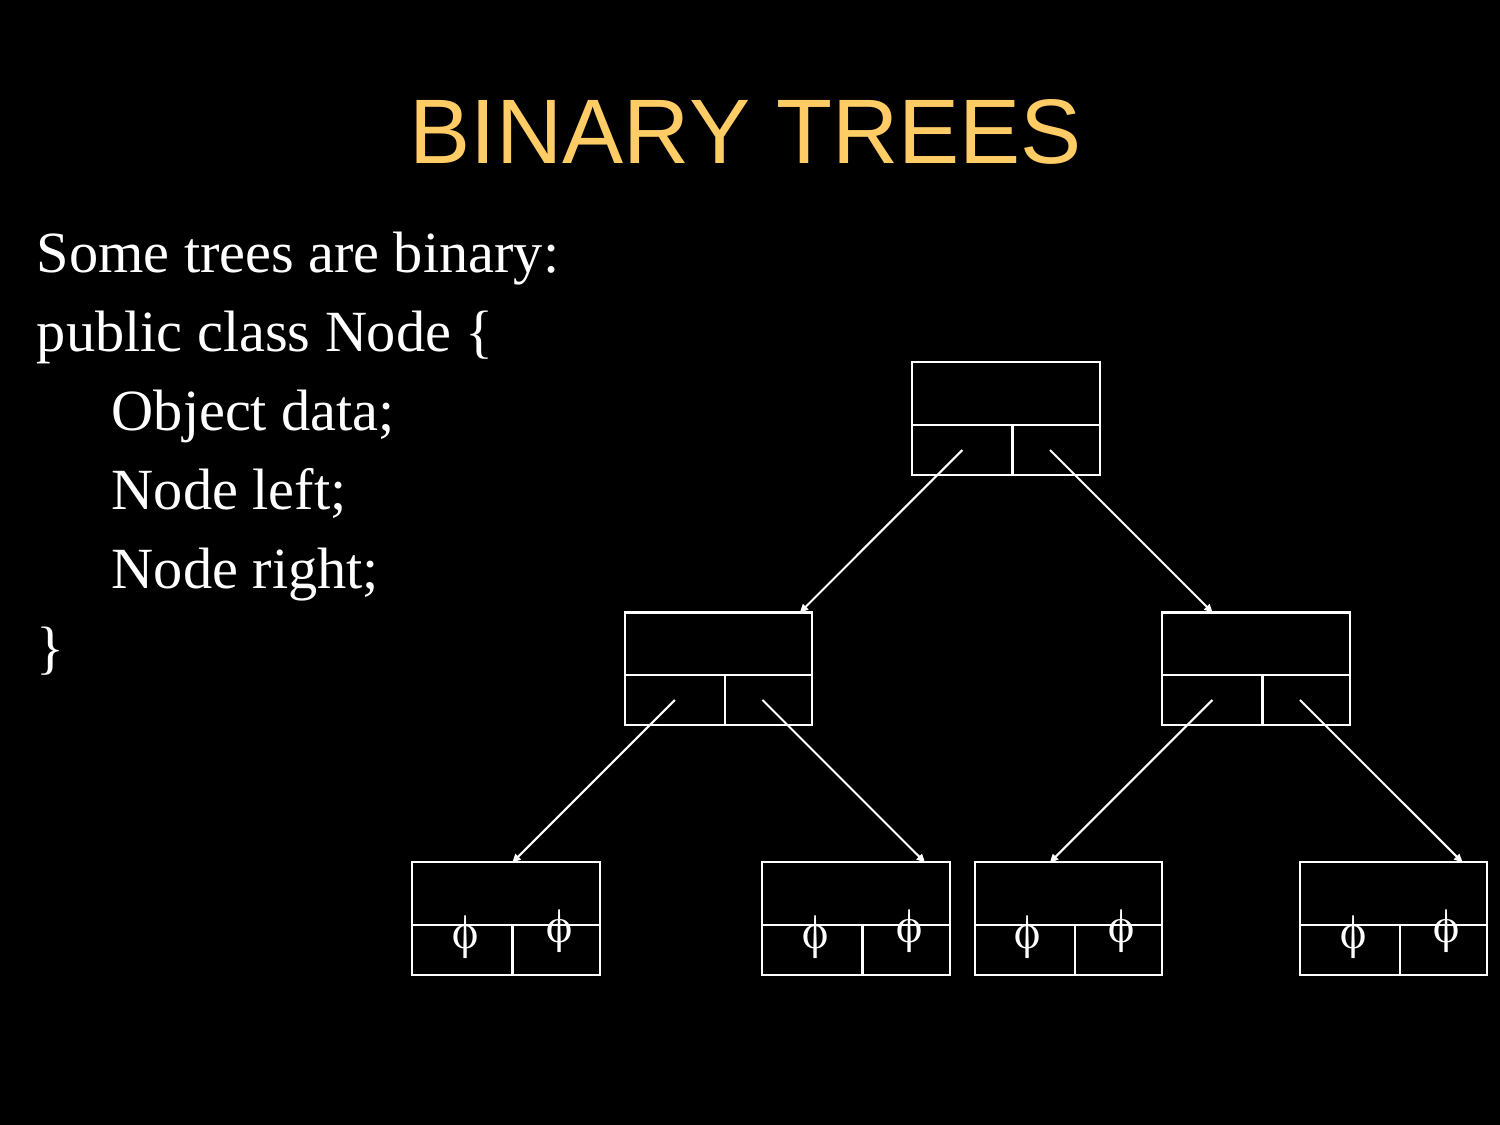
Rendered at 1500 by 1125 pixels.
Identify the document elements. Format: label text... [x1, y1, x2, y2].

text_box  [1000, 905, 1056, 967]
text_box  [1325, 905, 1381, 967]
text_box  [881, 899, 938, 961]
text_box  [1094, 899, 1150, 961]
title BINARY TREES [17, 37, 1476, 228]
text_box  [531, 899, 588, 961]
list Some trees are binary: public class Node { Object data; Node left; Node right; } [22, 212, 625, 726]
text_box  [437, 905, 494, 967]
text_box  [1419, 899, 1475, 961]
text_box  [787, 905, 844, 967]
